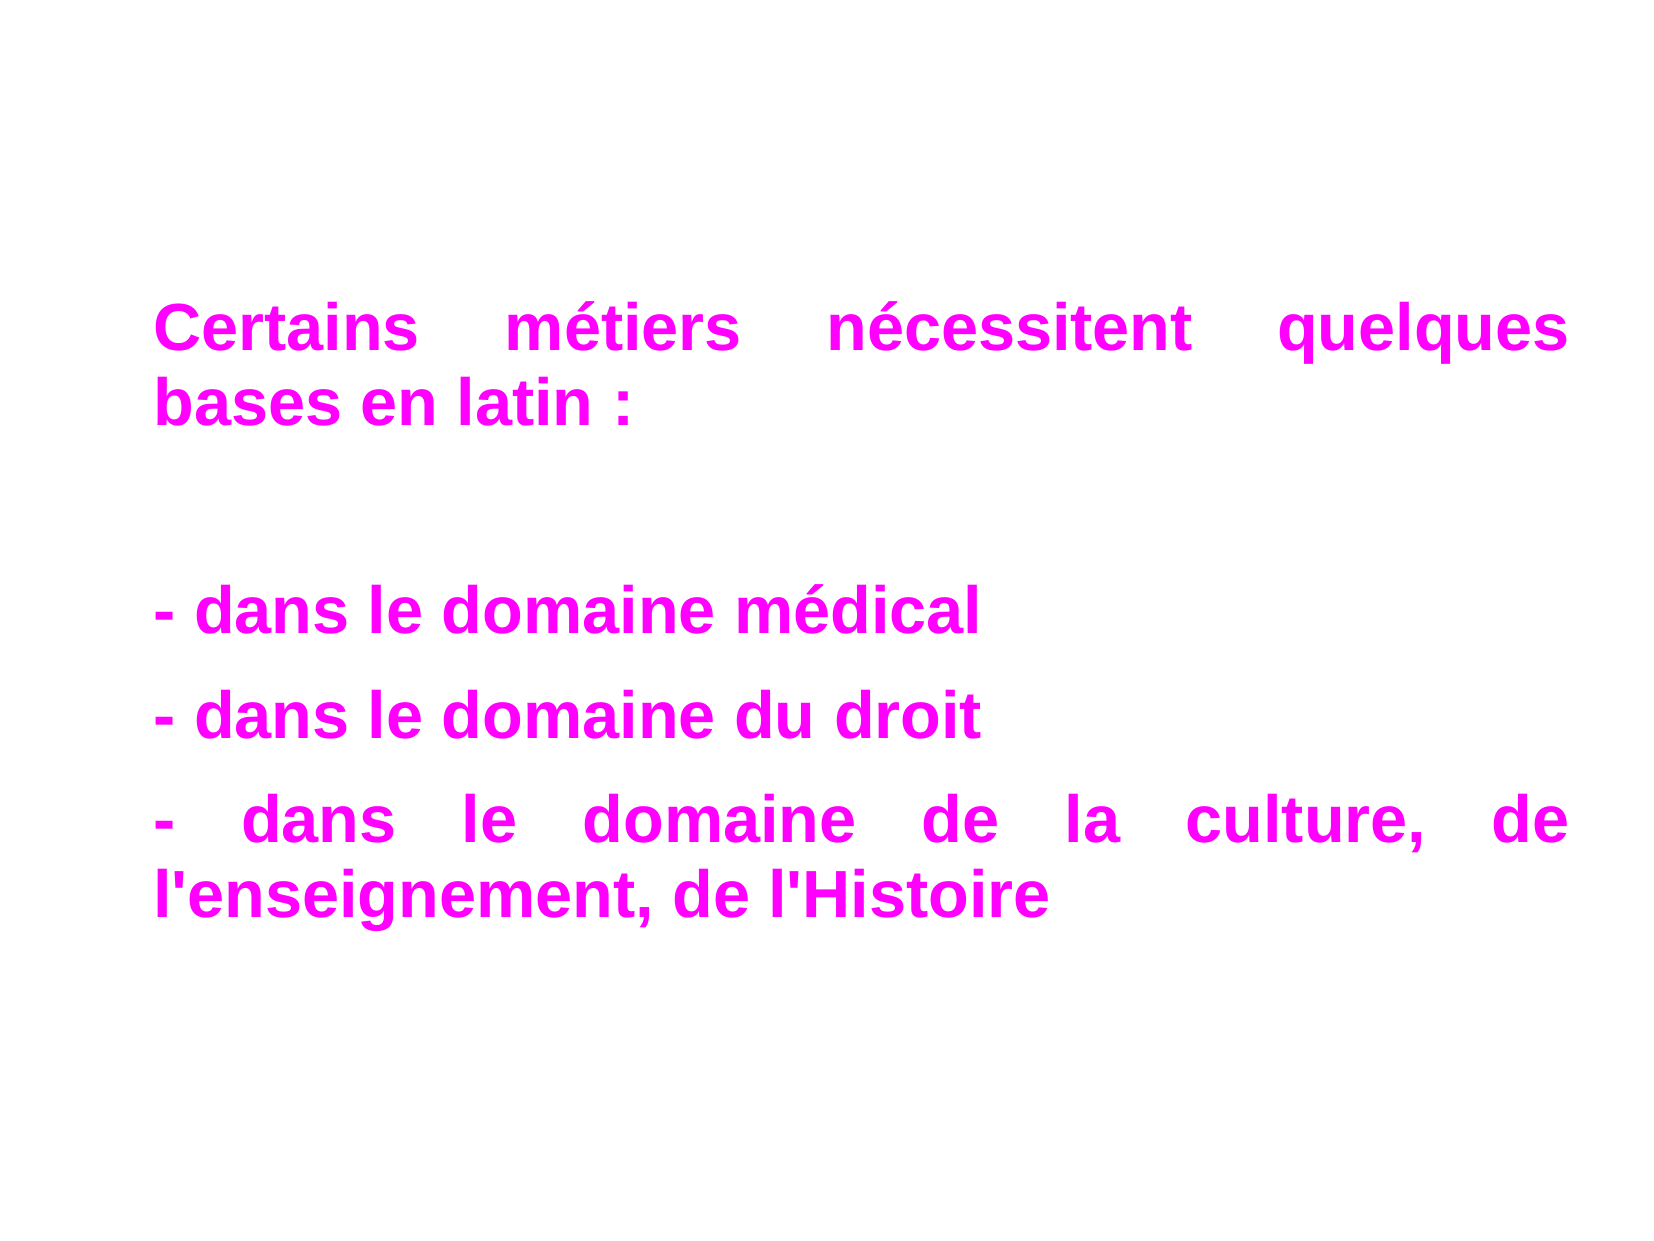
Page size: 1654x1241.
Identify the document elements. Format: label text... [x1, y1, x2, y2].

list Certains métiers nécessitent quelques bases en latin : - dans le domaine médical - dans le domaine du droit - dans le domaine de la culture, de l'enseignement, de l'Histoire [82, 290, 1571, 1109]
